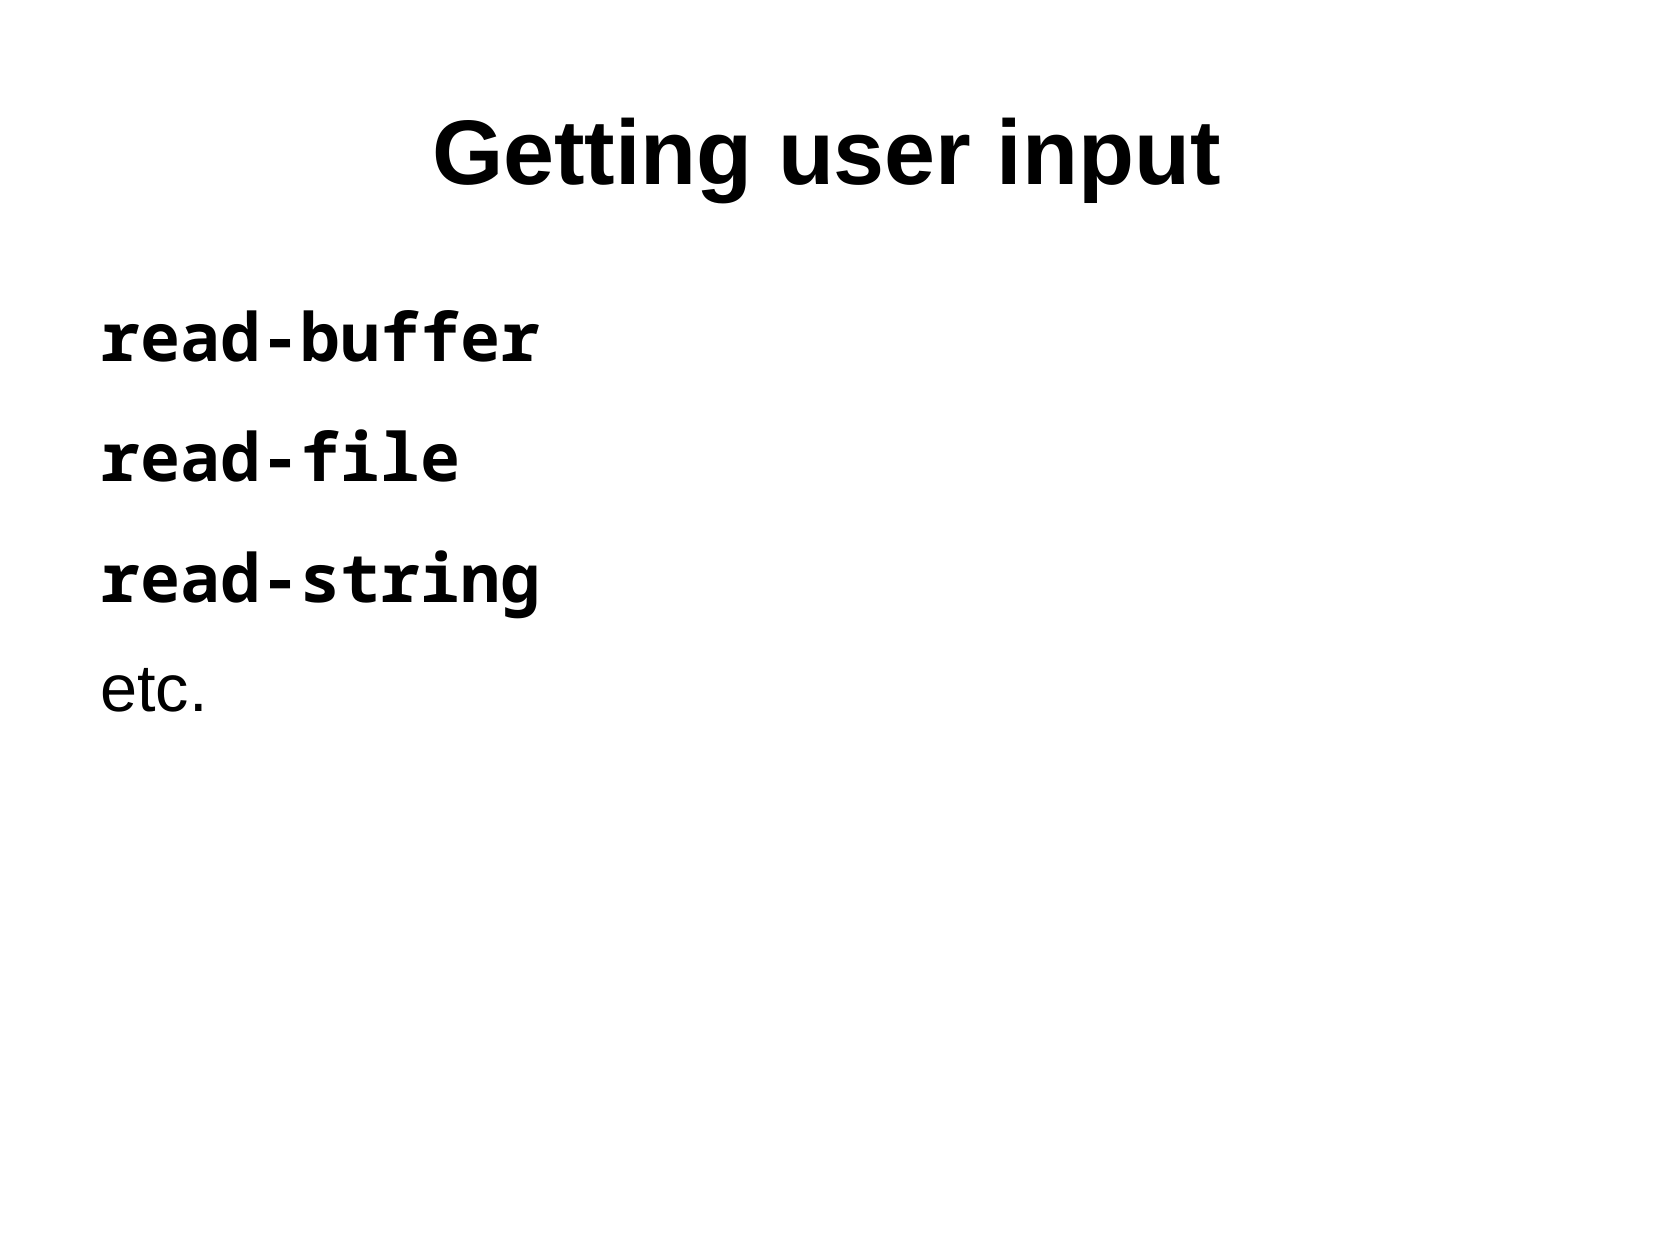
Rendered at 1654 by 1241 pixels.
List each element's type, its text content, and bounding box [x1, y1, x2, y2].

list read-buffer read-file read-string etc. [82, 290, 1571, 1094]
title Getting user input [82, 56, 1571, 250]
